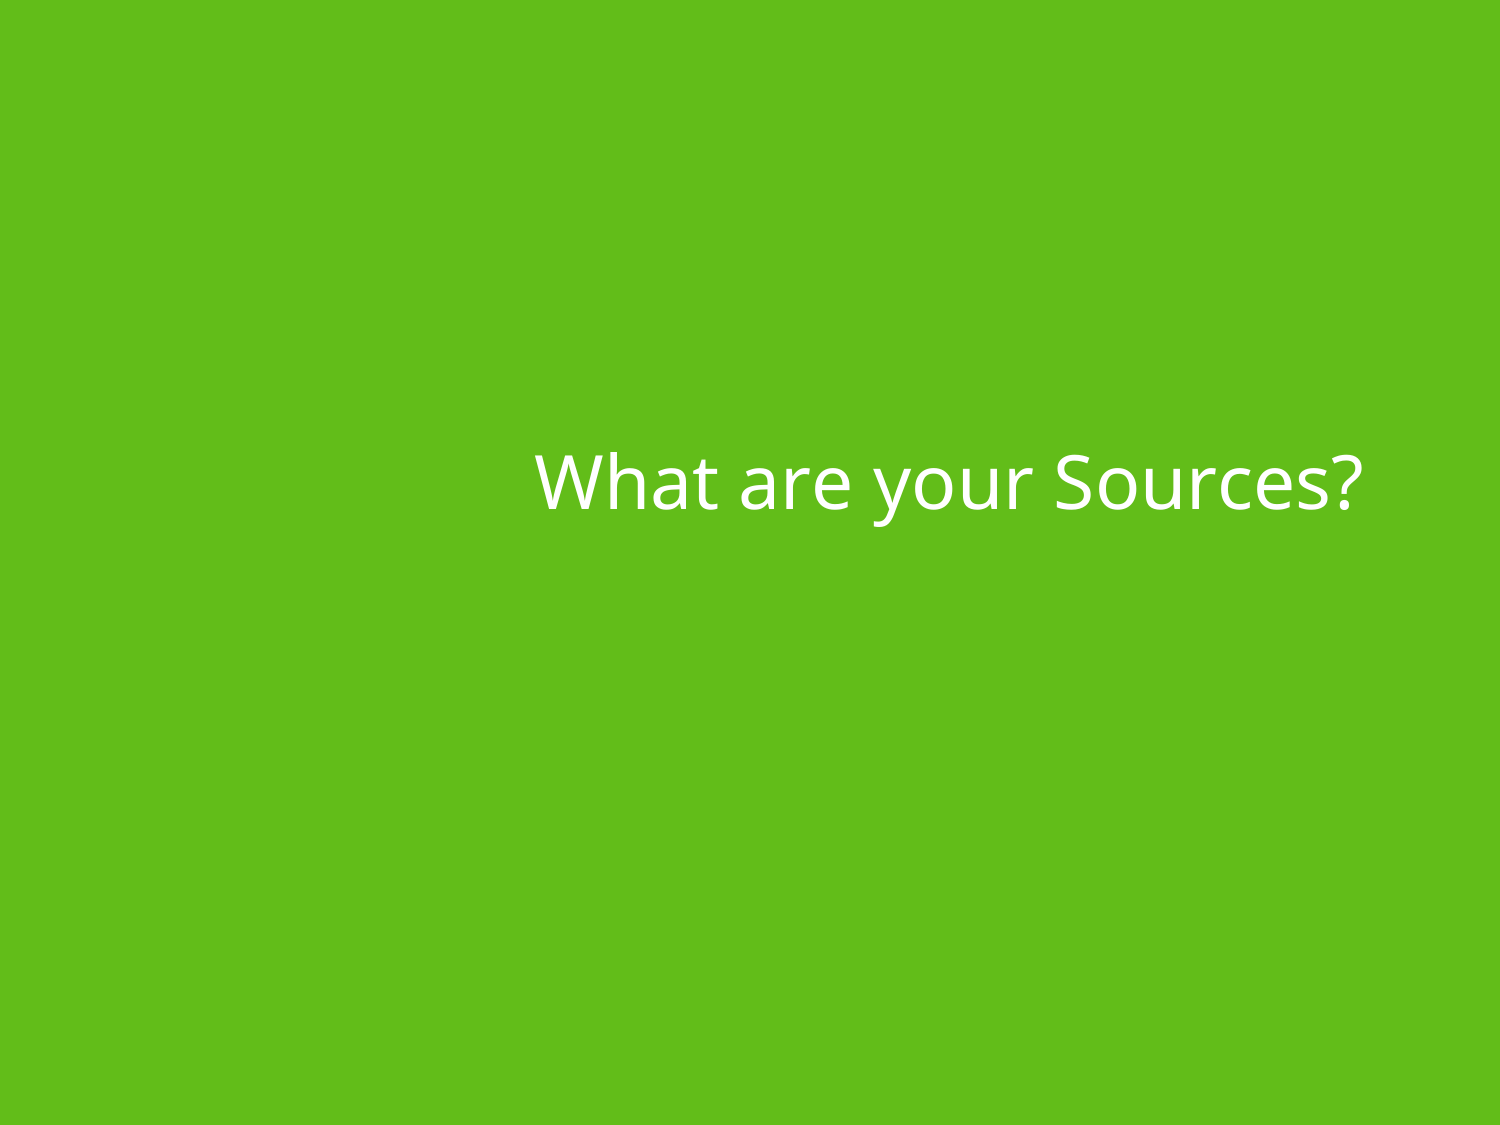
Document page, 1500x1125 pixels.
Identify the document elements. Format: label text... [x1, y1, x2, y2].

title What are your Sources? [245, 386, 1380, 575]
